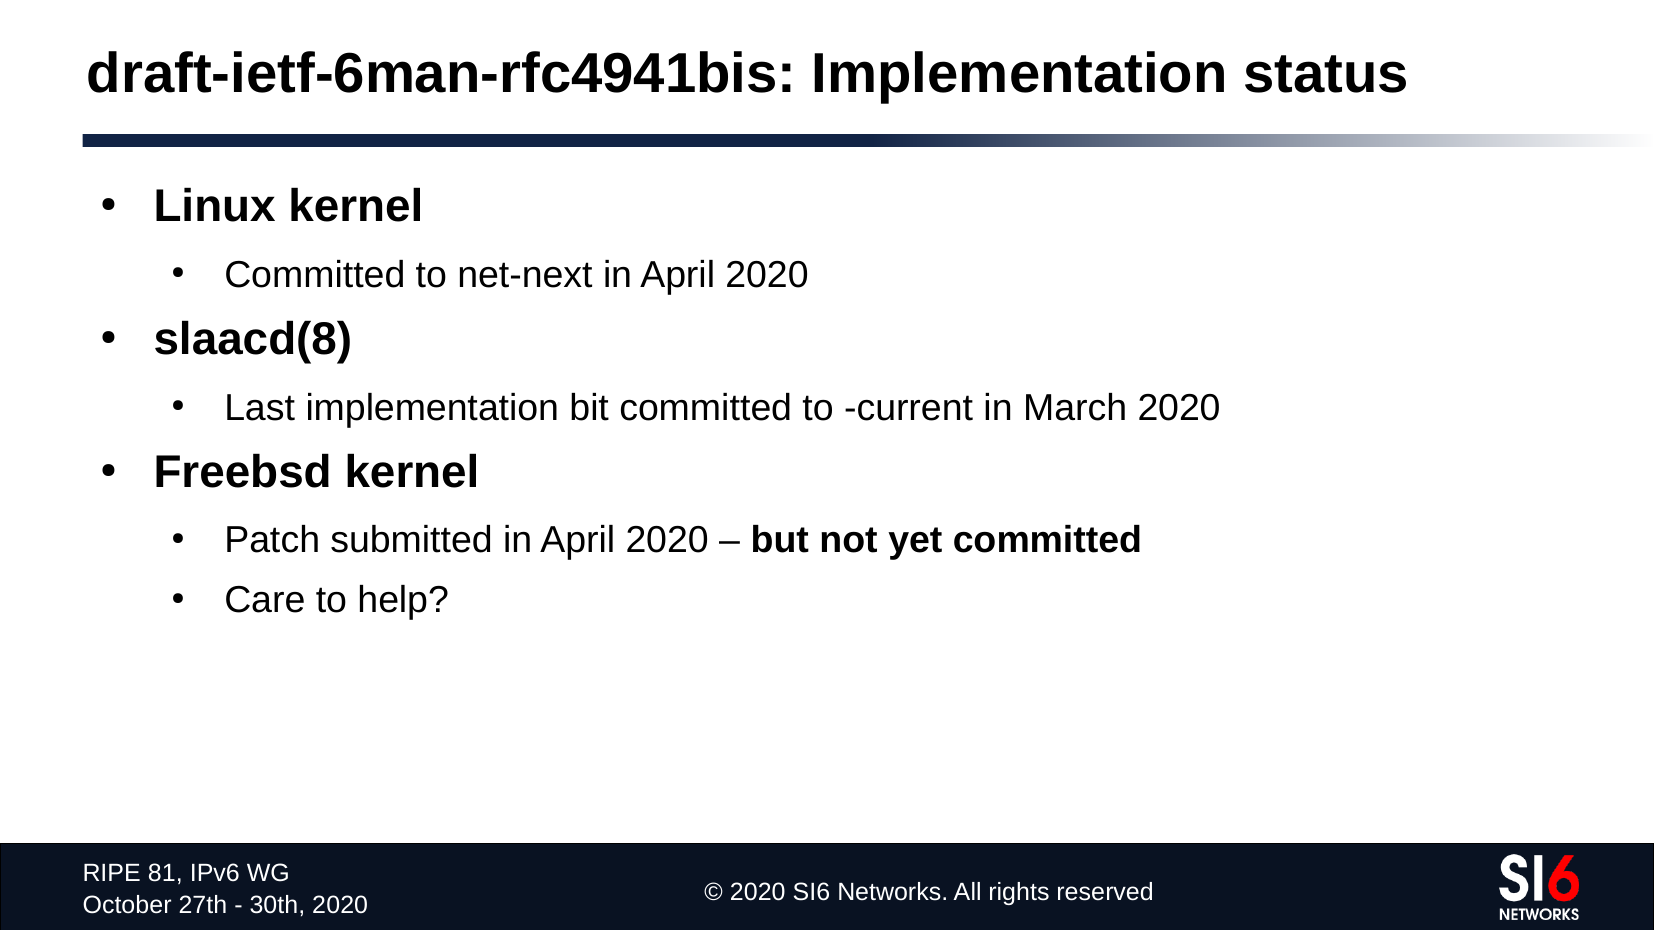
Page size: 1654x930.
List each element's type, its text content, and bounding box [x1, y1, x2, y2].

picture [1499, 854, 1579, 920]
list Linux kernel Committed to net-next in April 2020 slaacd(8) Last implementation bit committed to -current in March 2020 Freebsd kernel Patch submitted in April 2020 – but not yet committed Care to help? [82, 179, 1571, 794]
title draft-ietf-6man-rfc4941bis: Implementation status [86, 22, 1575, 124]
